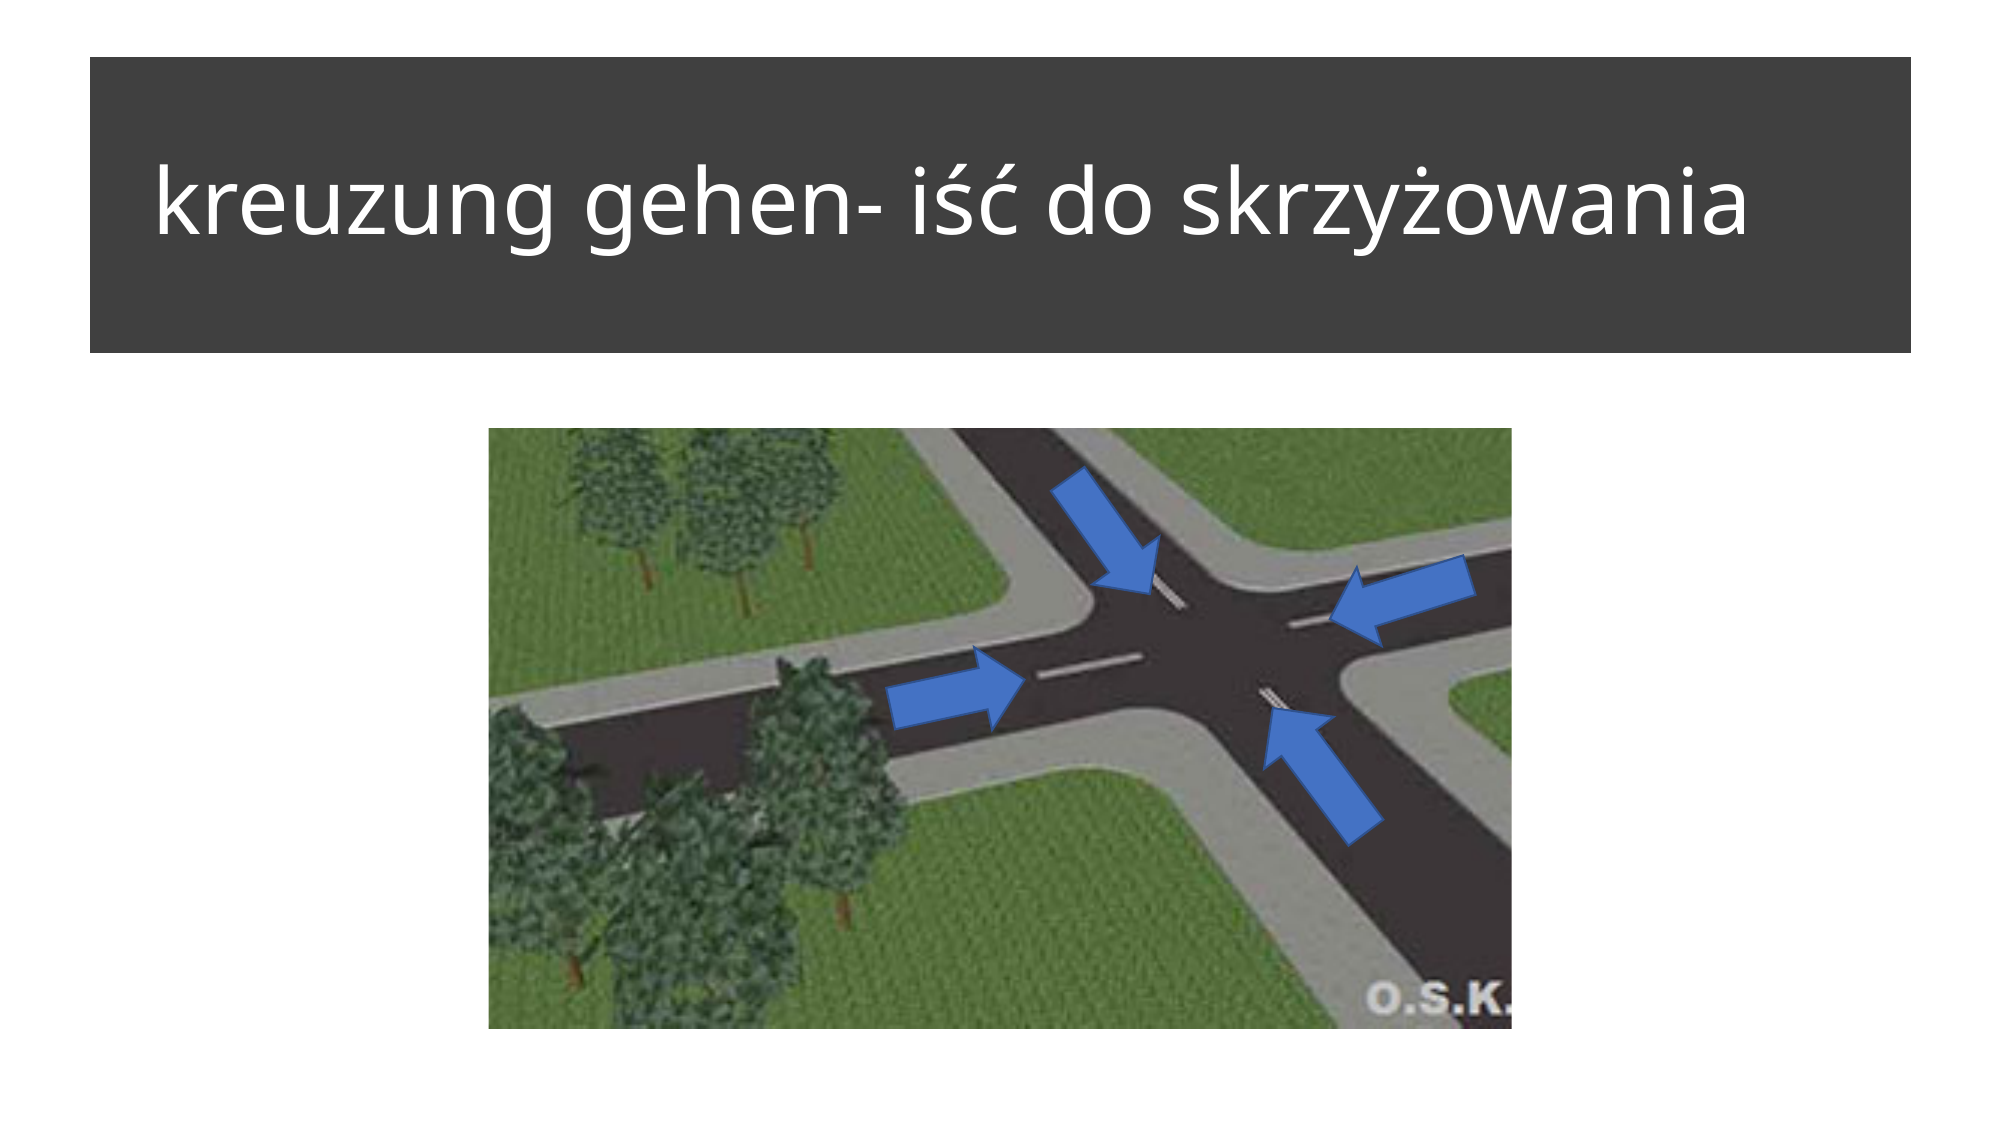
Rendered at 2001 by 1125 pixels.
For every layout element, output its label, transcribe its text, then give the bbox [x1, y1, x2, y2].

picture [488, 428, 1512, 1029]
text_box [1050, 466, 1160, 595]
text_box [886, 647, 1025, 731]
text_box [1264, 708, 1384, 846]
text_box [1329, 555, 1476, 647]
text_box [90, 57, 1911, 353]
title kreuzung gehen- iść do skrzyżowania [137, 96, 1863, 314]
